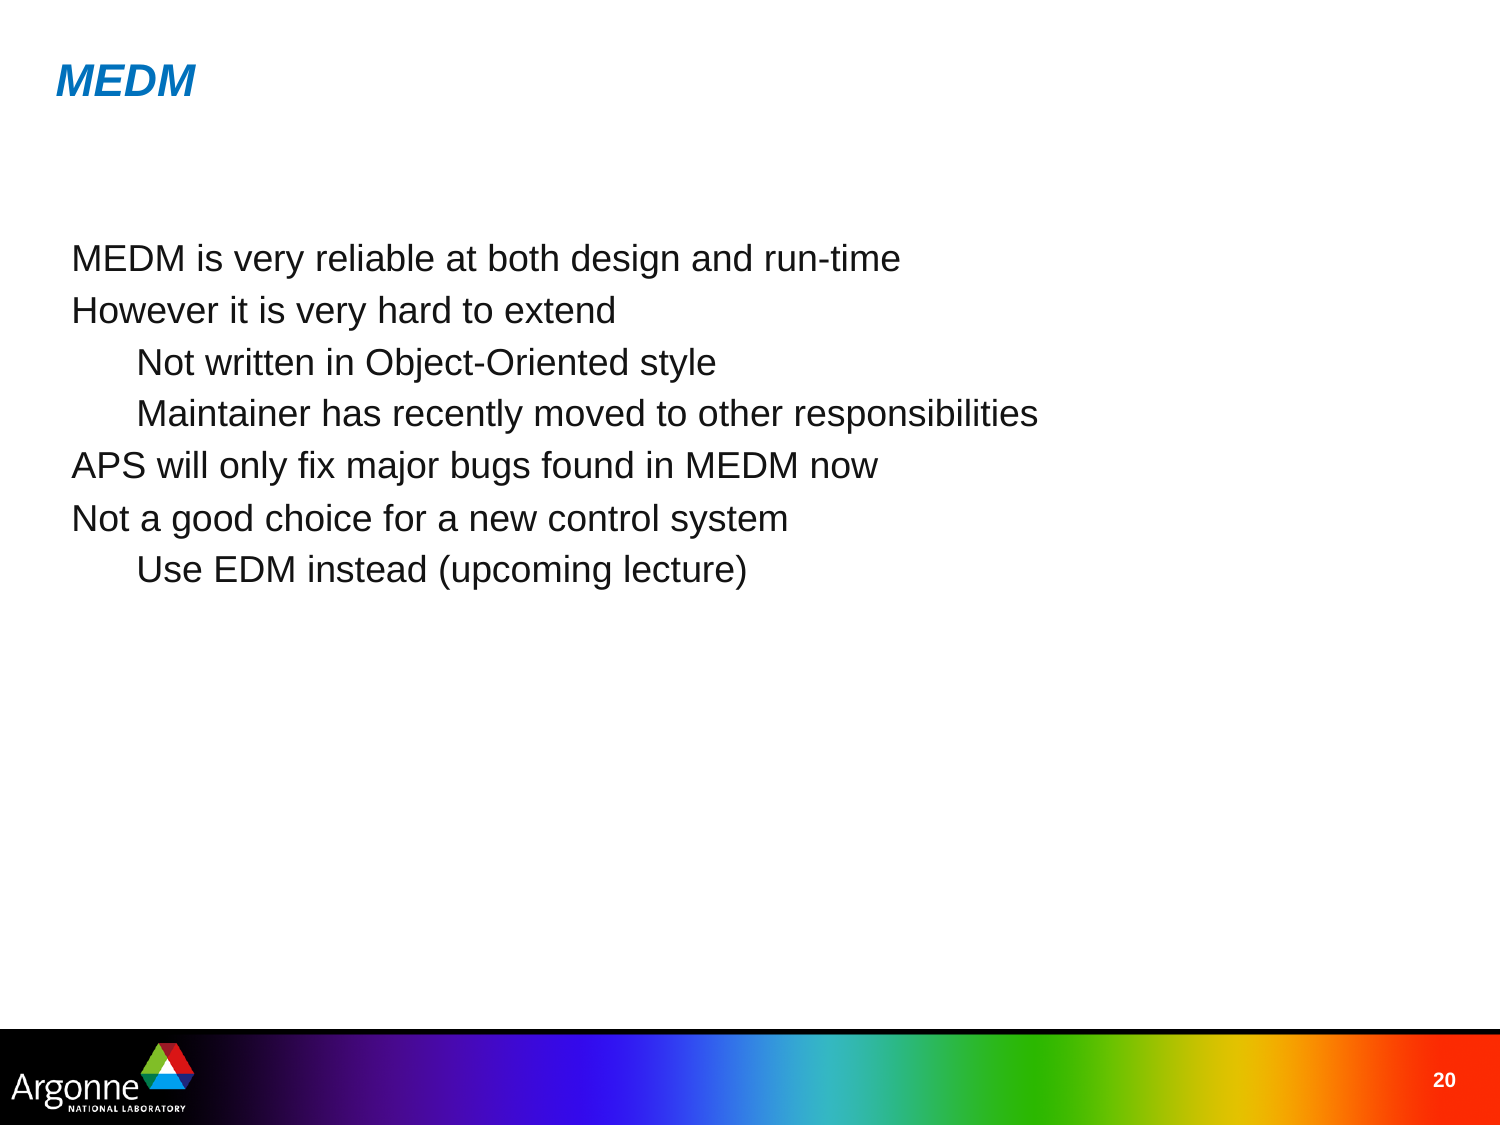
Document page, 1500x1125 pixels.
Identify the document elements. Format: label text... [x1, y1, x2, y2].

list MEDM is very reliable at both design and run-time However it is very hard to extend Not written in Object-Oriented style Maintainer has recently moved to other responsibilities APS will only fix major bugs found in MEDM now Not a good choice for a new control system Use EDM instead (upcoming lecture) [56, 229, 1359, 741]
picture [0, 1029, 1500, 1125]
title MEDM [55, 48, 1361, 118]
